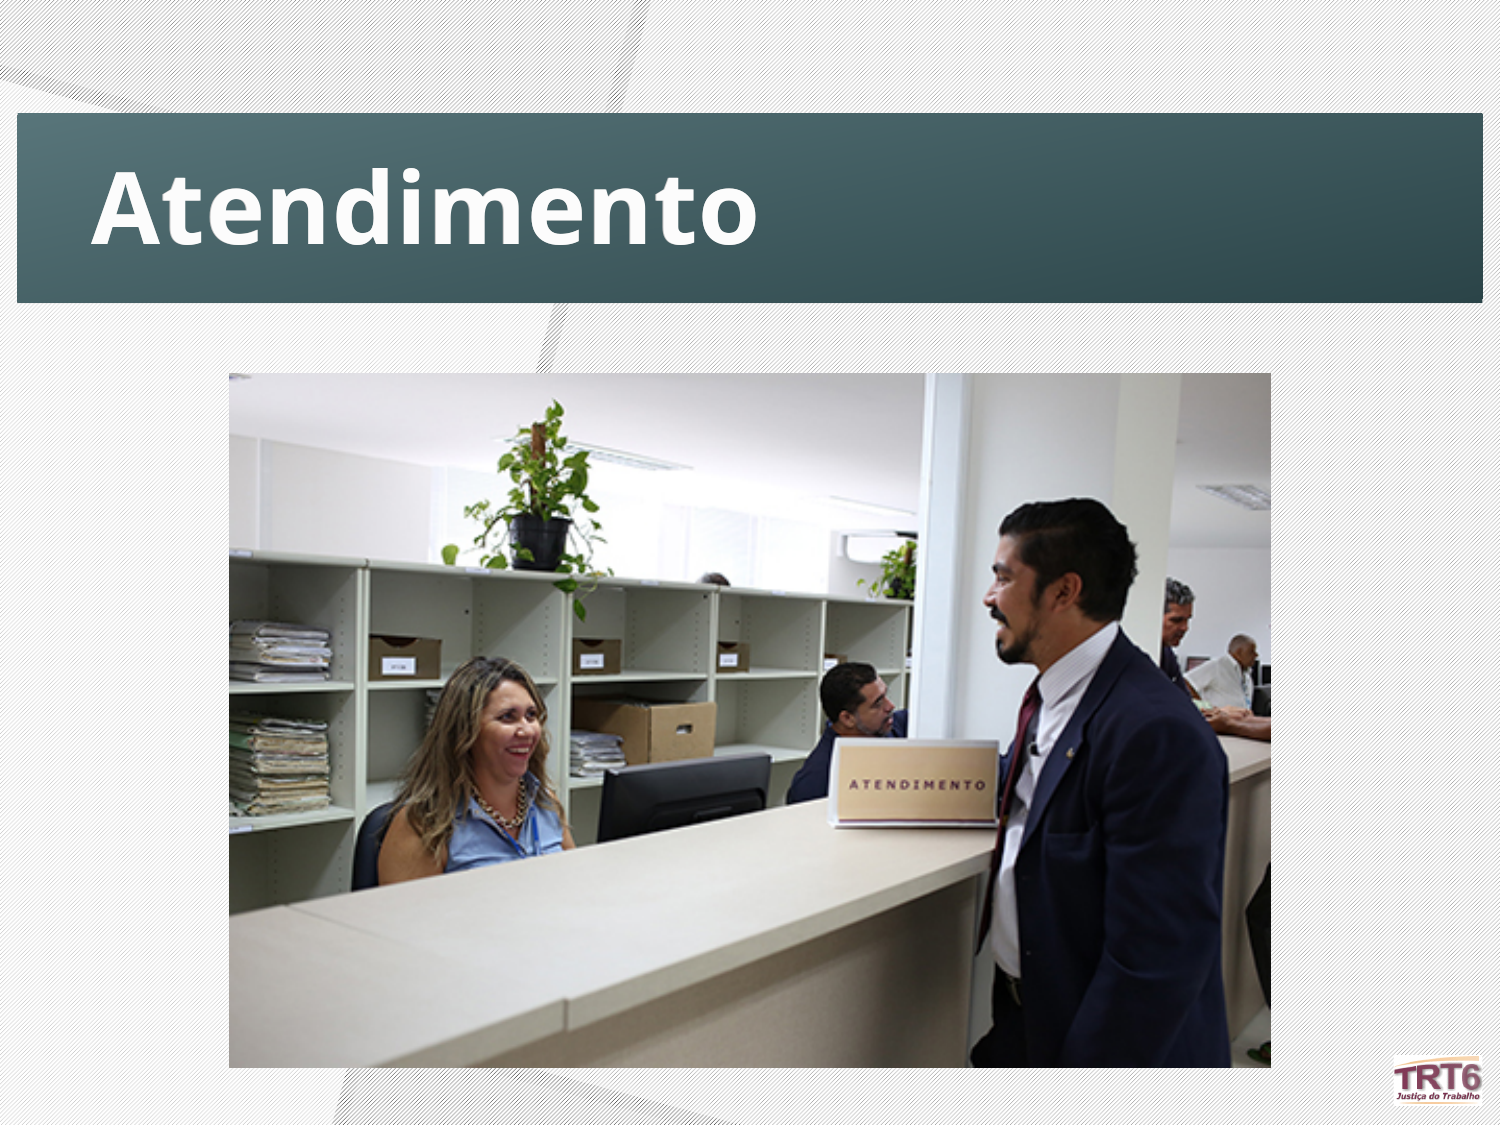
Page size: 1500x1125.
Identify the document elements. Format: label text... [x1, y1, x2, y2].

picture [229, 373, 1271, 1068]
text_box [18, 114, 1482, 303]
picture [1393, 1055, 1483, 1106]
text_box Atendimento [77, 137, 1270, 272]
